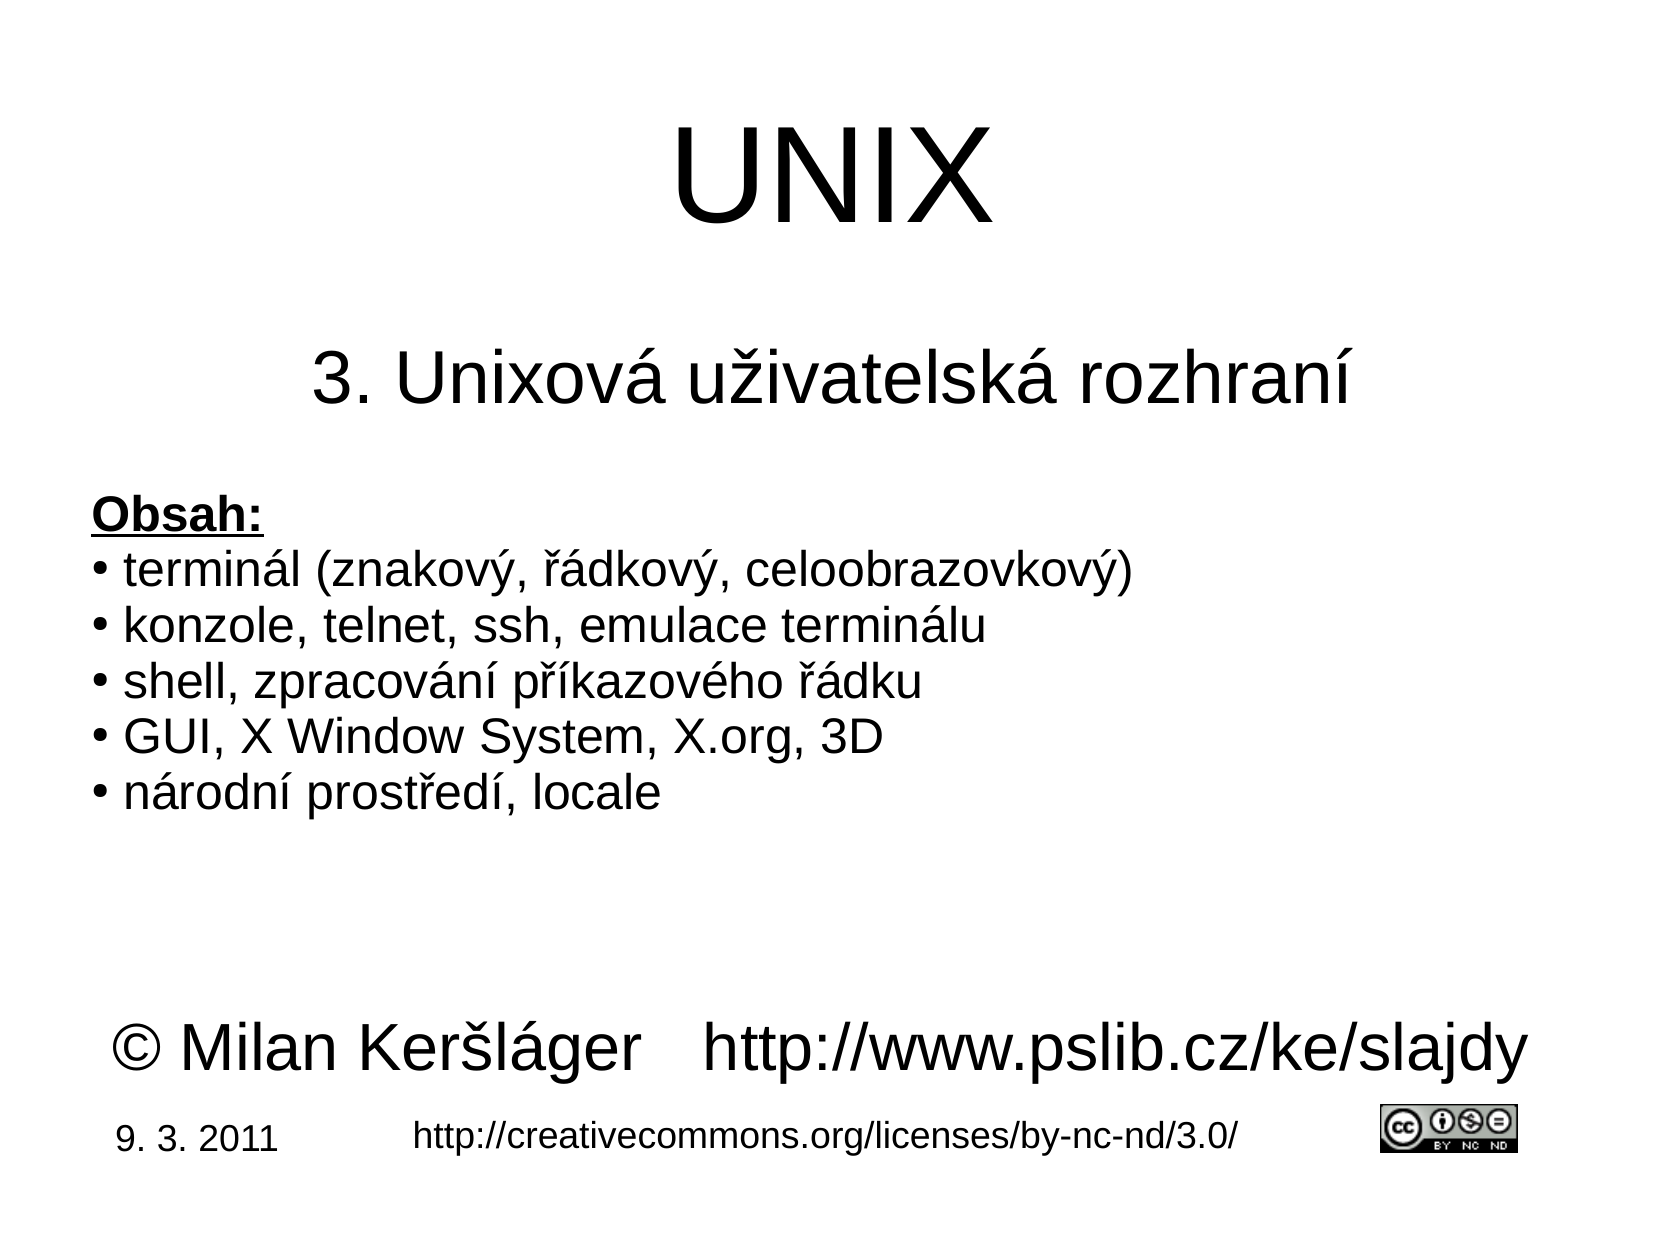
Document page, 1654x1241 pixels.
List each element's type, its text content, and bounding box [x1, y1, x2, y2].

list © Milan Keršláger http://www.pslib.cz/ke/slajdy [76, 1009, 1565, 1087]
text_box http://creativecommons.org/licenses/by-nc-nd/3.0/ [339, 1107, 1313, 1165]
title UNIX 3. Unixová uživatelská rozhraní [88, 56, 1577, 461]
text_box 9.3.2011 [100, 1110, 337, 1168]
picture [1380, 1104, 1518, 1153]
text_box Obsah: terminál (znakový, řádkový, celoobrazovkový) konzole, telnet, ssh, emulace terminálu shell, zpracování příkazového řádku GUI, X Window System, X.org, 3D národní prostředí, locale [76, 478, 1583, 828]
